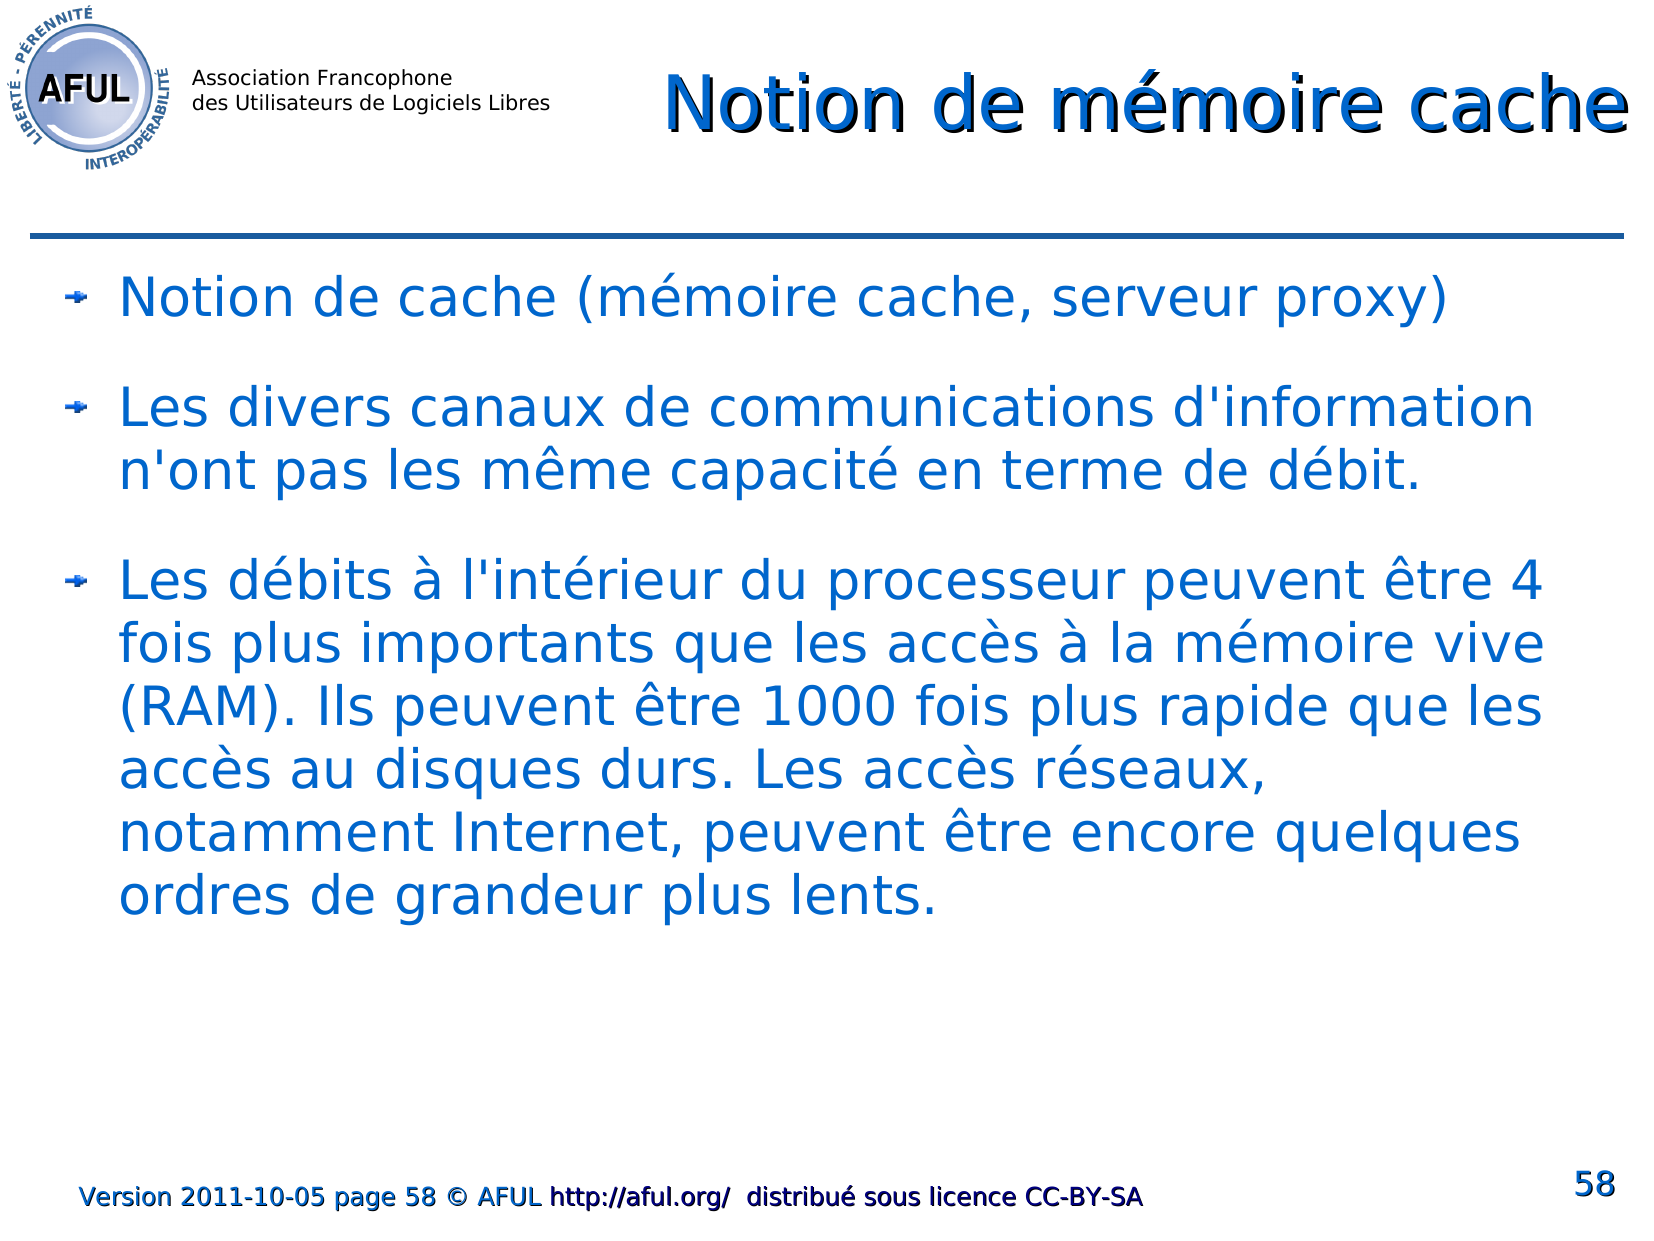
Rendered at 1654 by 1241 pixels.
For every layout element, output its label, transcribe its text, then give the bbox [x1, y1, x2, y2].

list Notion de cache (mémoire cache, serveur proxy) Les divers canaux de communications d'information n'ont pas les même capacité en terme de débit. Les débits à l'intérieur du processeur peuvent être 4 fois plus importants que les accès à la mémoire vive (RAM). Ils peuvent être 1000 fois plus rapide que les accès au disques durs. Les accès réseaux, notamment Internet, peuvent être encore quelques ordres de grandeur plus lents. [47, 265, 1595, 1211]
title Notion de mémoire cache [507, 0, 1630, 207]
picture [0, 0, 178, 178]
